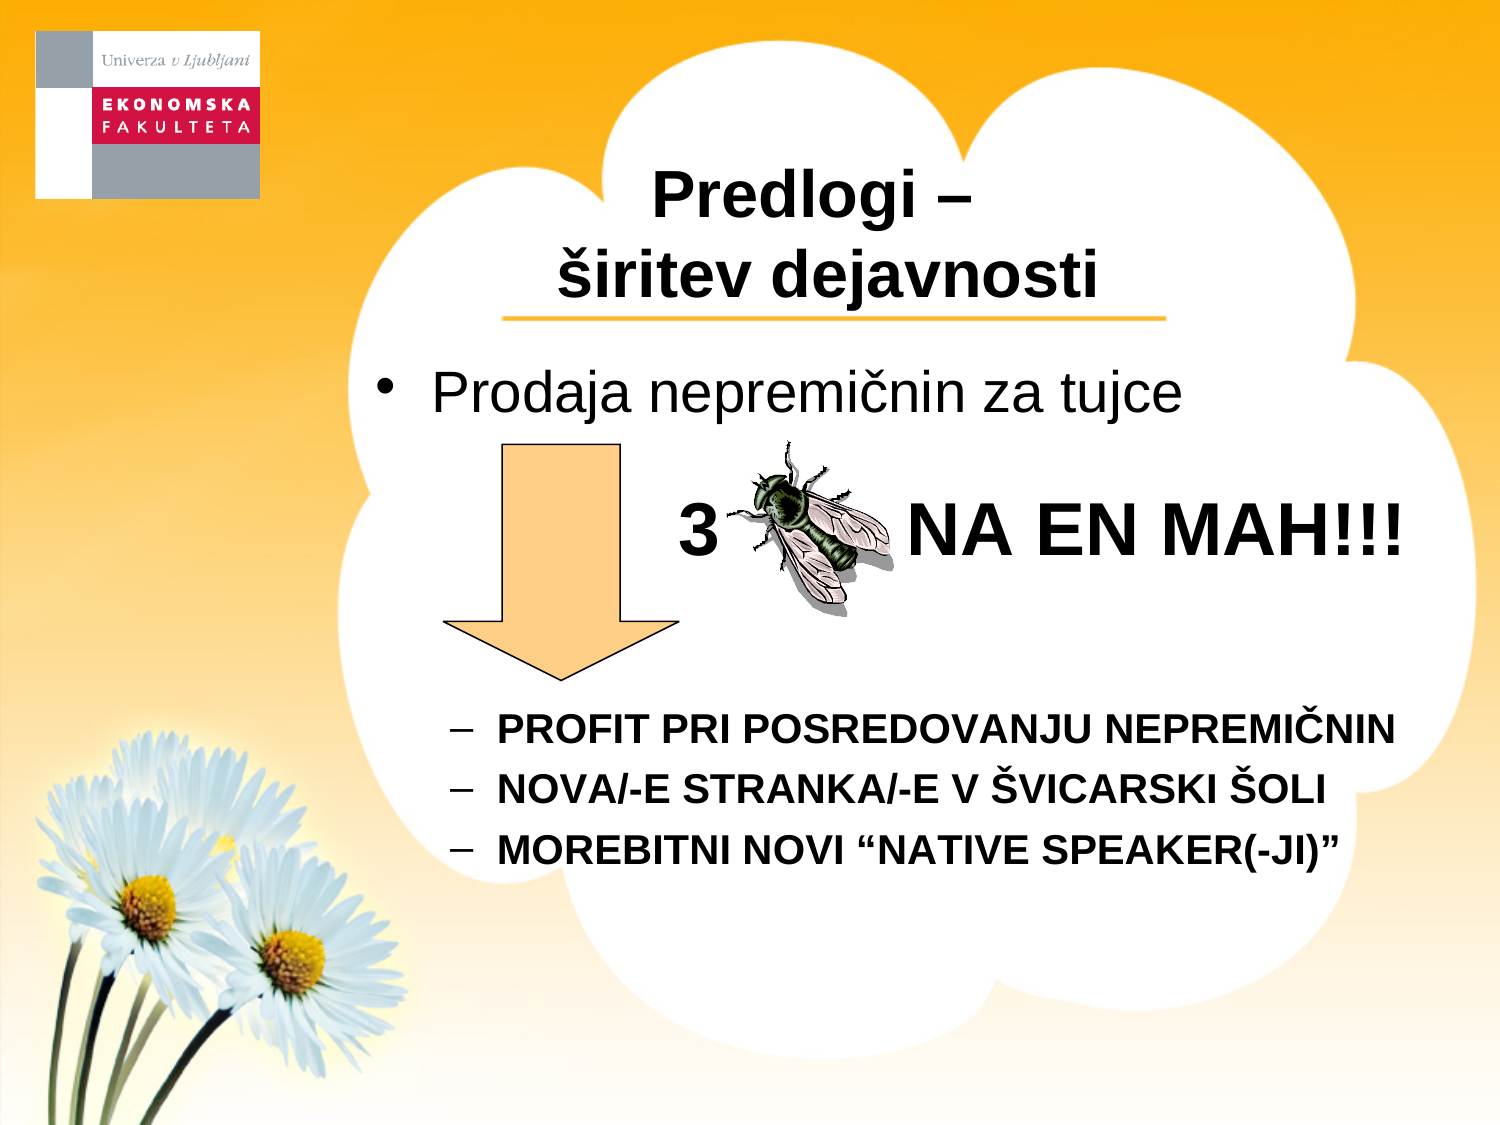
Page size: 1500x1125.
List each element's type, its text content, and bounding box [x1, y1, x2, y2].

text_box Prodaja nepremičnin za tujce 3 NA EN MAH!!! PROFIT PRI POSREDOVANJU NEPREMIČNIN NOVA/-E STRANKA/-E V ŠVICARSKI ŠOLI MOREBITNI NOVI “NATIVE SPEAKER(-JI)” [360, 337, 1459, 917]
text_box [442, 444, 680, 681]
picture [0, 0, 1500, 1125]
text_box Predlogi – širitev dejavnosti [430, 137, 1317, 325]
text_box [726, 438, 895, 618]
